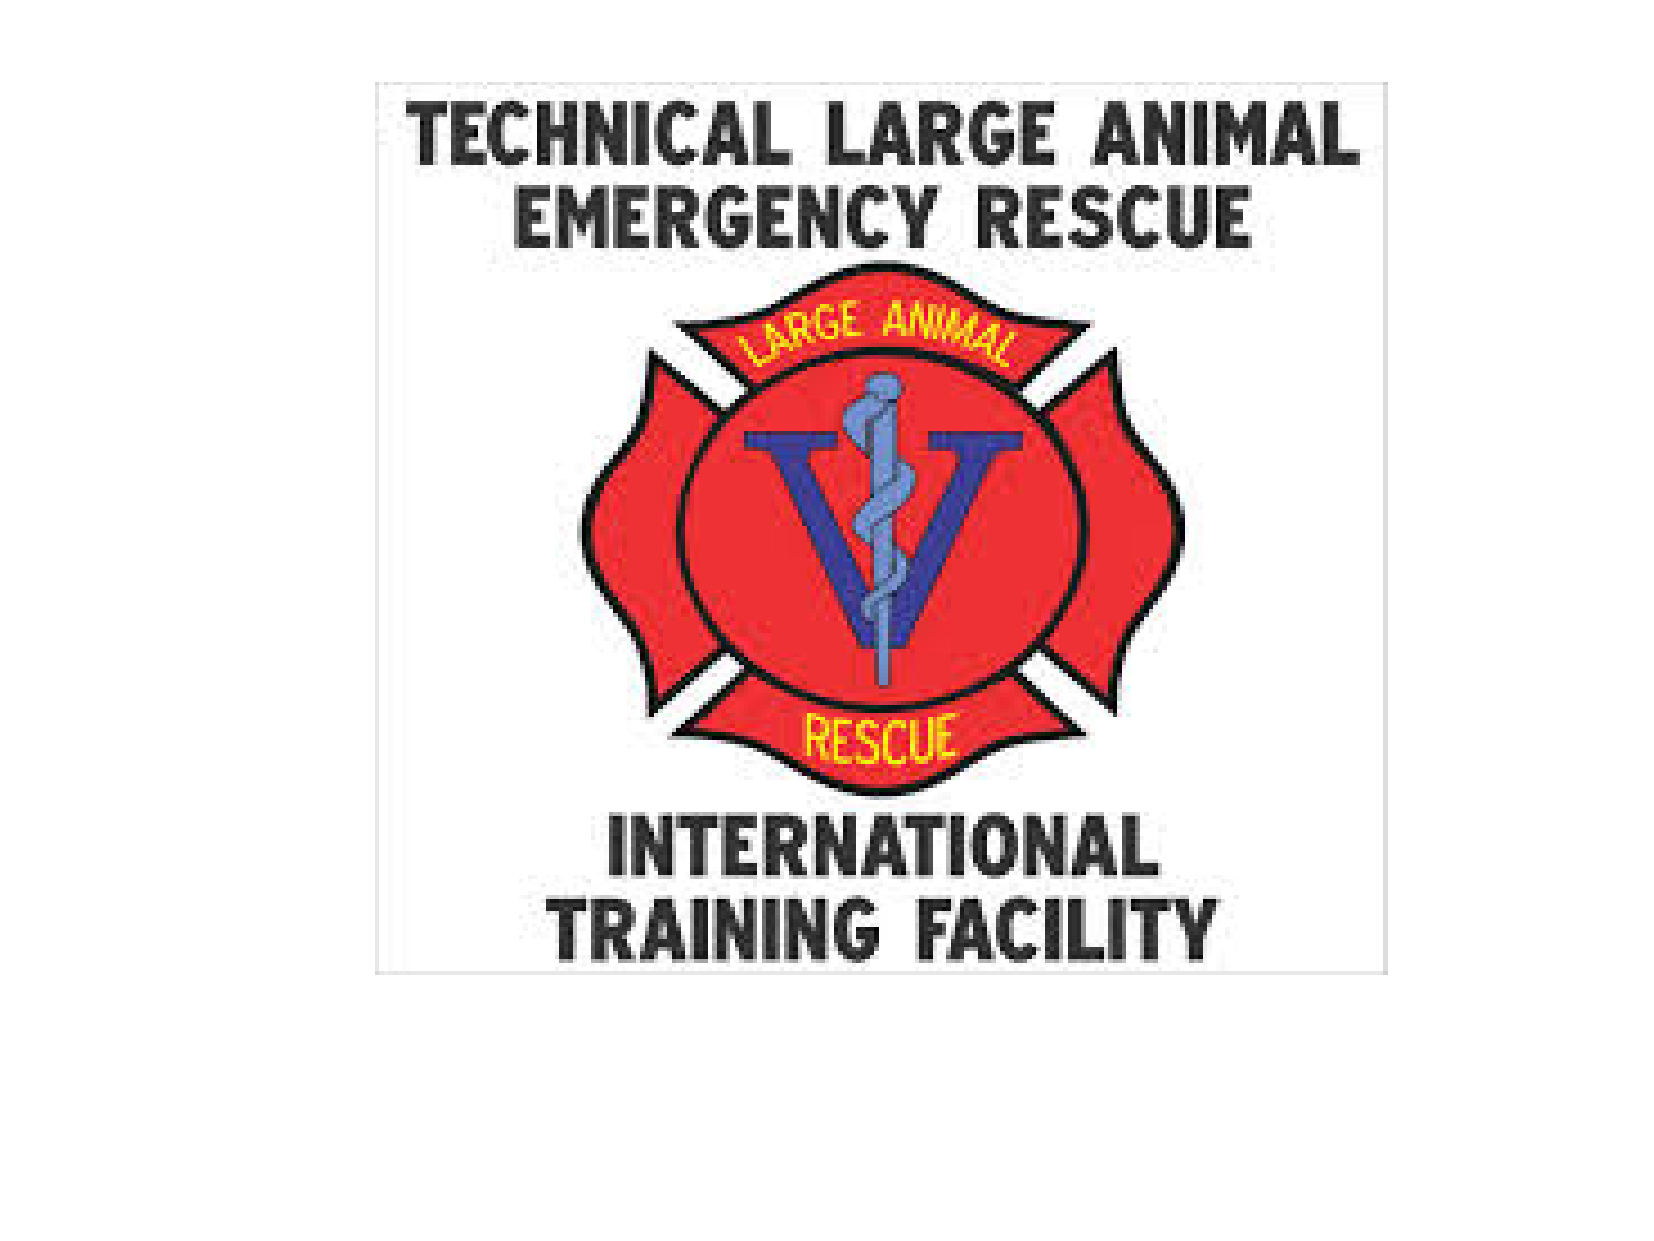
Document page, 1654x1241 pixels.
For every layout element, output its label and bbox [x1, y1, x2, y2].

picture [375, 82, 1388, 976]
